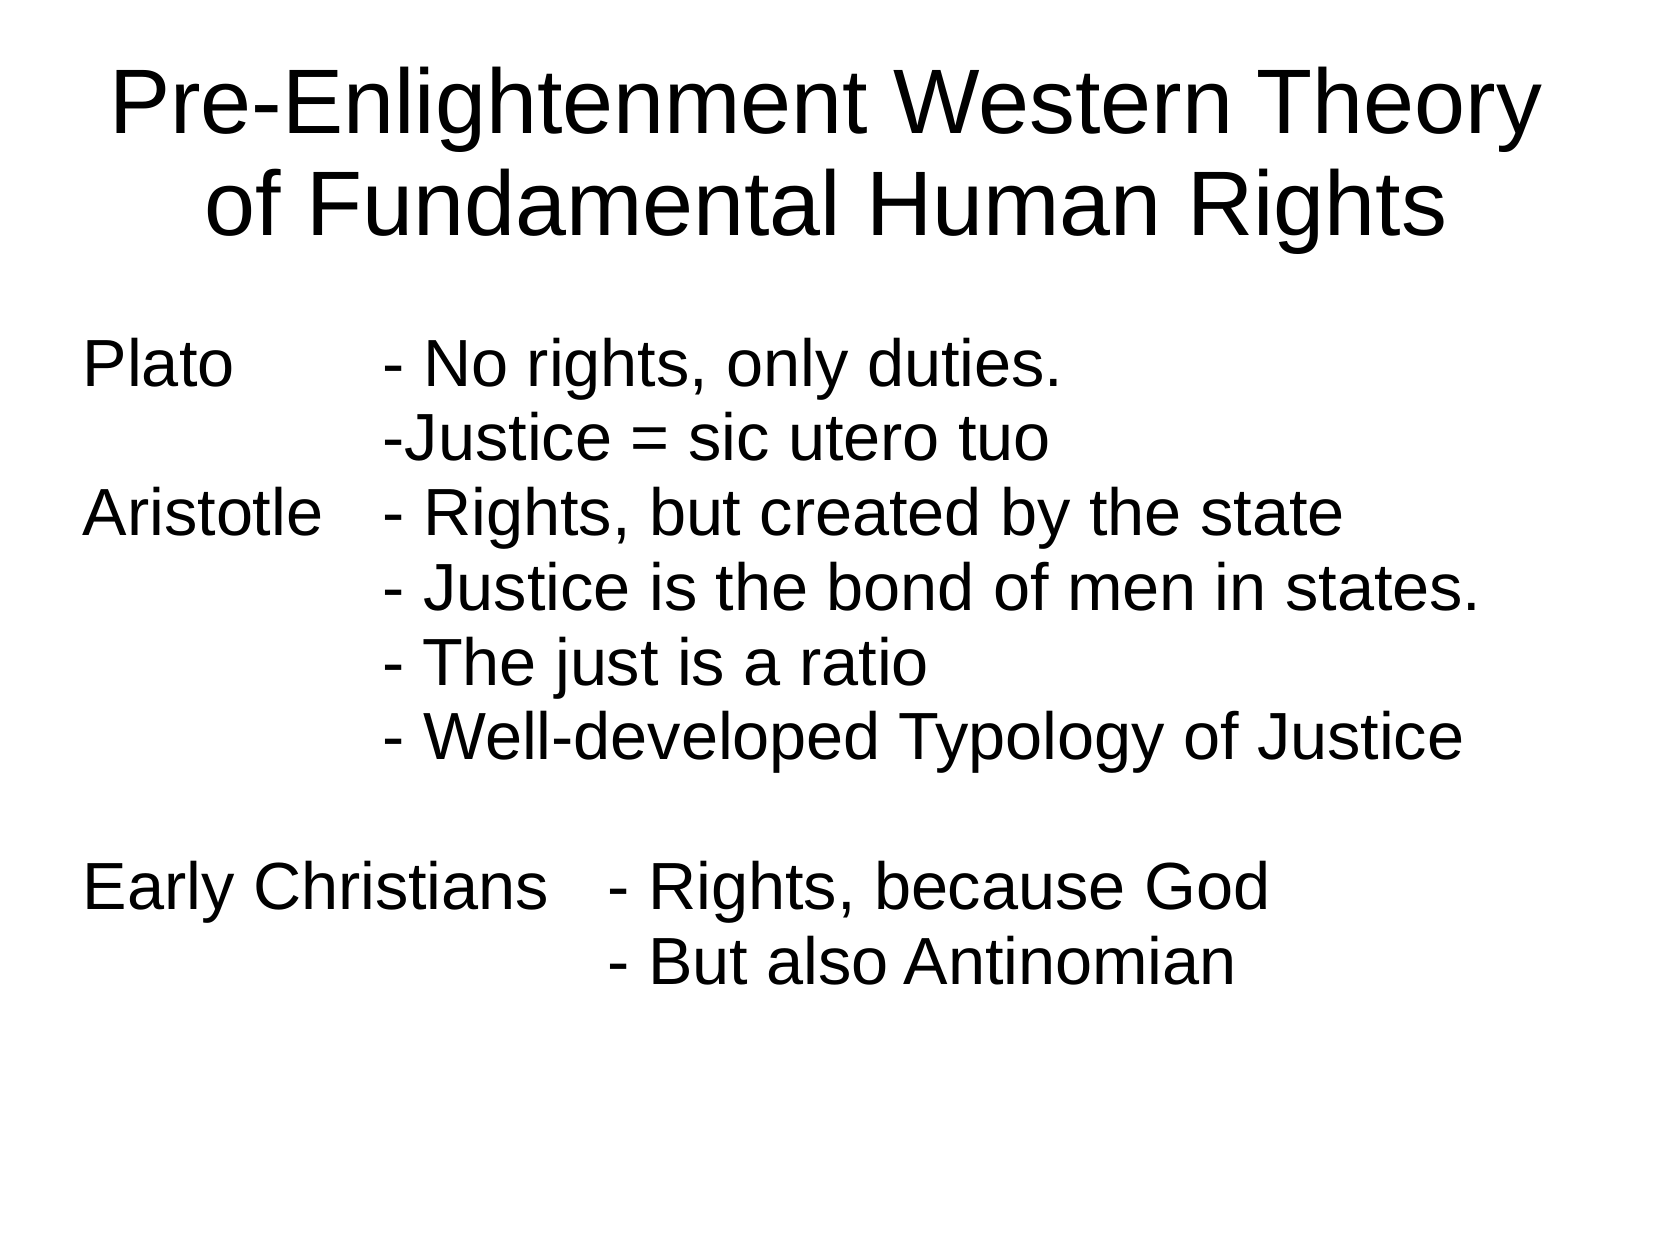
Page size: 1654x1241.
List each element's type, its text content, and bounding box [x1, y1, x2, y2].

title Pre-Enlightenment Western Theory of Fundamental Human Rights [82, 49, 1571, 257]
subtitle Plato - No rights, only duties. -Justice = sic utero tuo Aristotle - Rights, but created by the state - Justice is the bond of men in states. - The just is a ratio - Well-developed Typology of Justice Early Christians - Rights, because God - But also Antinomian [82, 290, 1571, 1109]
